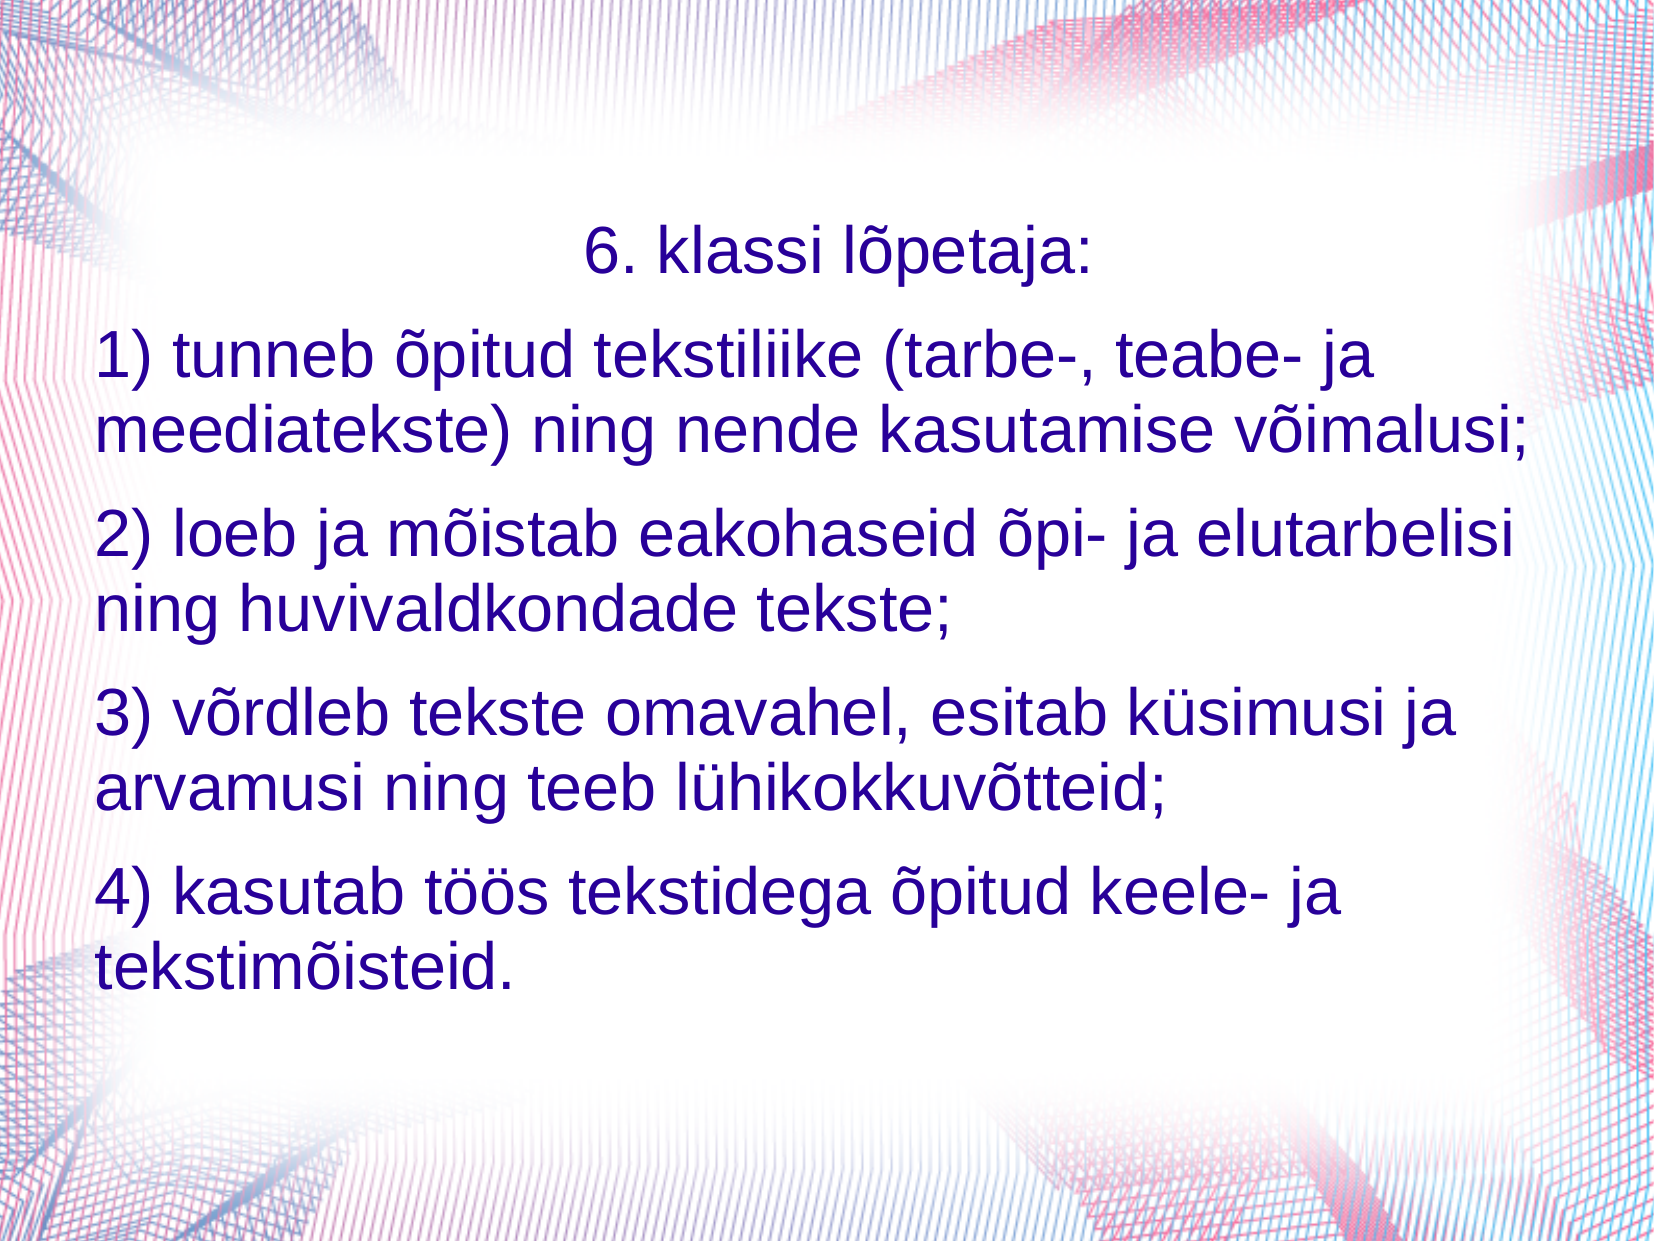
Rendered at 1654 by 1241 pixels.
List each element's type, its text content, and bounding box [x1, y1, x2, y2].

list 6. klassi lõpetaja: 1) tunneb õpitud tekstiliike (tarbe-, teabe- ja meediatekste) ning nende kasutamise võimalusi; 2) loeb ja mõistab eakohaseid õpi- ja elutarbelisi ning huvivaldkondade tekste; 3) võrdleb tekste omavahel, esitab küsimusi ja arvamusi ning teeb lühikokkuvõtteid; 4) kasutab töös tekstidega õpitud keele- ja tekstimõisteid. [94, 212, 1583, 1097]
picture [0, 0, 1654, 1241]
